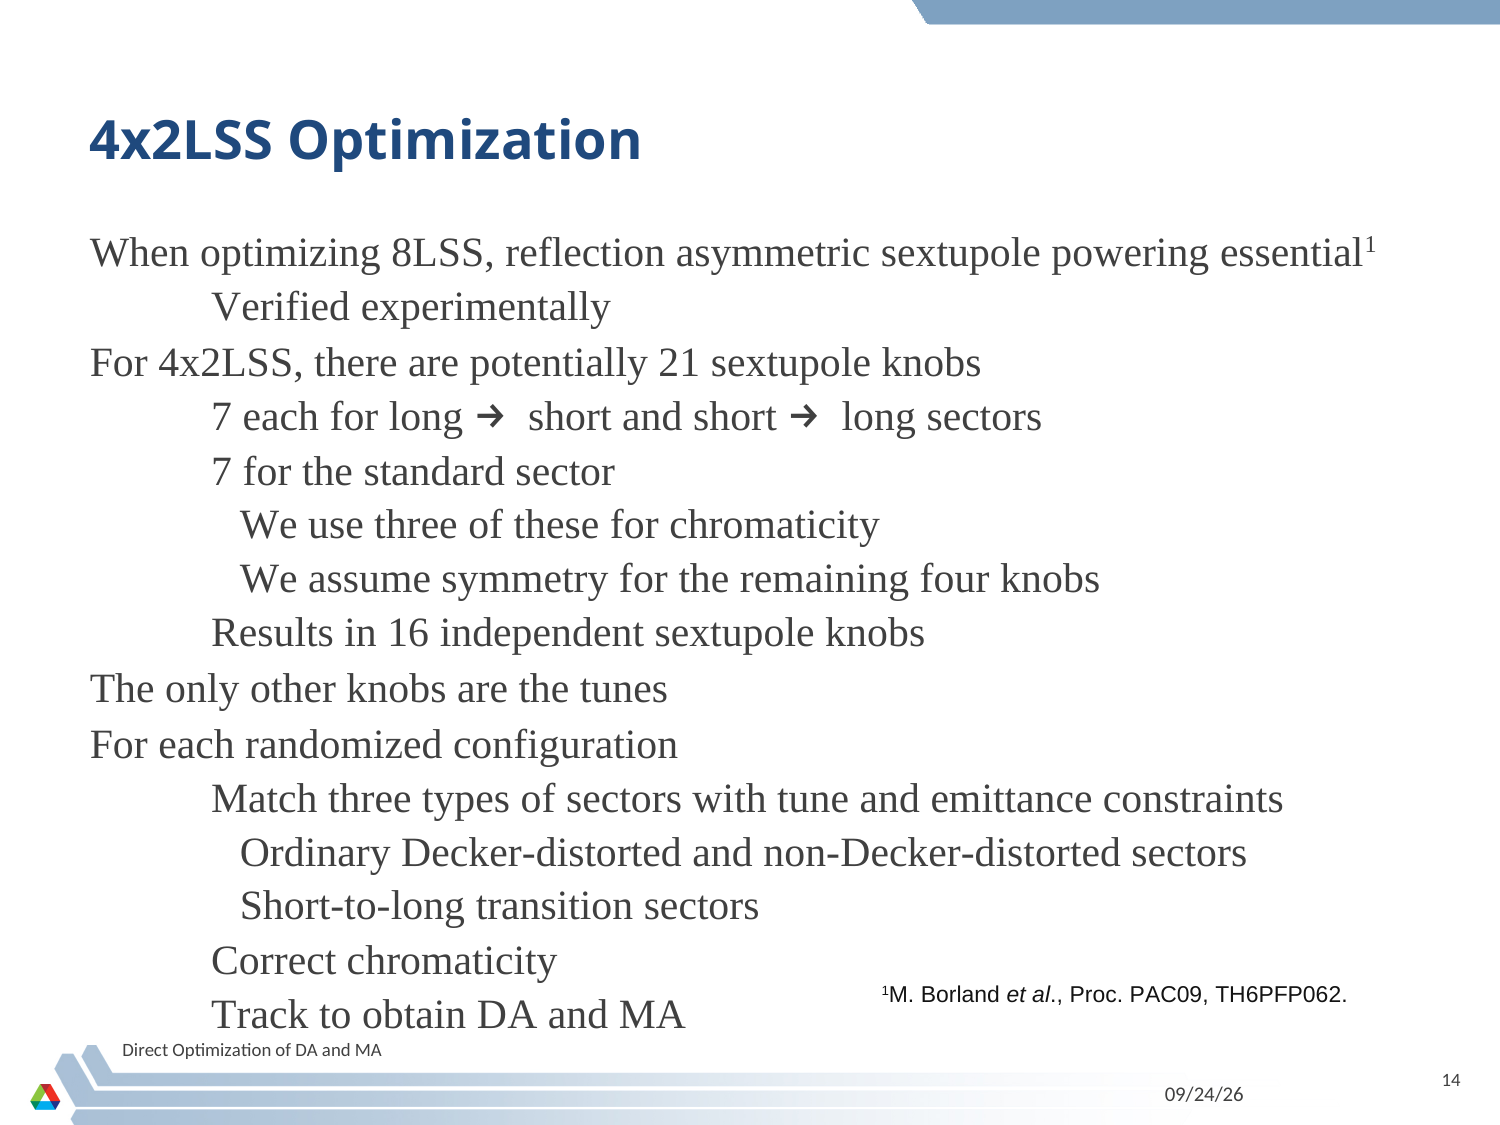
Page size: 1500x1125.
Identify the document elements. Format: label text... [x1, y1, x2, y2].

picture [125, 1048, 131, 1055]
picture [298, 1048, 304, 1055]
picture [0, 1037, 1500, 1125]
picture [277, 1048, 283, 1055]
list When optimizing 8LSS, reflection asymmetric sextupole powering essential1 Verified experimentally For 4x2LSS, there are potentially 21 sextupole knobs 7 each for long  short and short  long sectors 7 for the standard sector We use three of these for chromaticity We assume symmetry for the remaining four knobs Results in 16 independent sextupole knobs The only other knobs are the tunes For each randomized configuration Match three types of sectors with tune and emittance constraints Ordinary Decker-distorted and non-Decker-distorted sectors Short-to-long transition sectors Correct chromaticity Track to obtain DA and MA [75, 221, 1426, 1048]
picture [253, 1048, 259, 1055]
title 4x2LSS Optimization [75, 37, 1426, 221]
text_box 1M. Borland et al., Proc. PAC09, TH6PFP062. [866, 974, 1487, 1016]
picture [0, 0, 1500, 26]
picture [174, 1048, 182, 1055]
